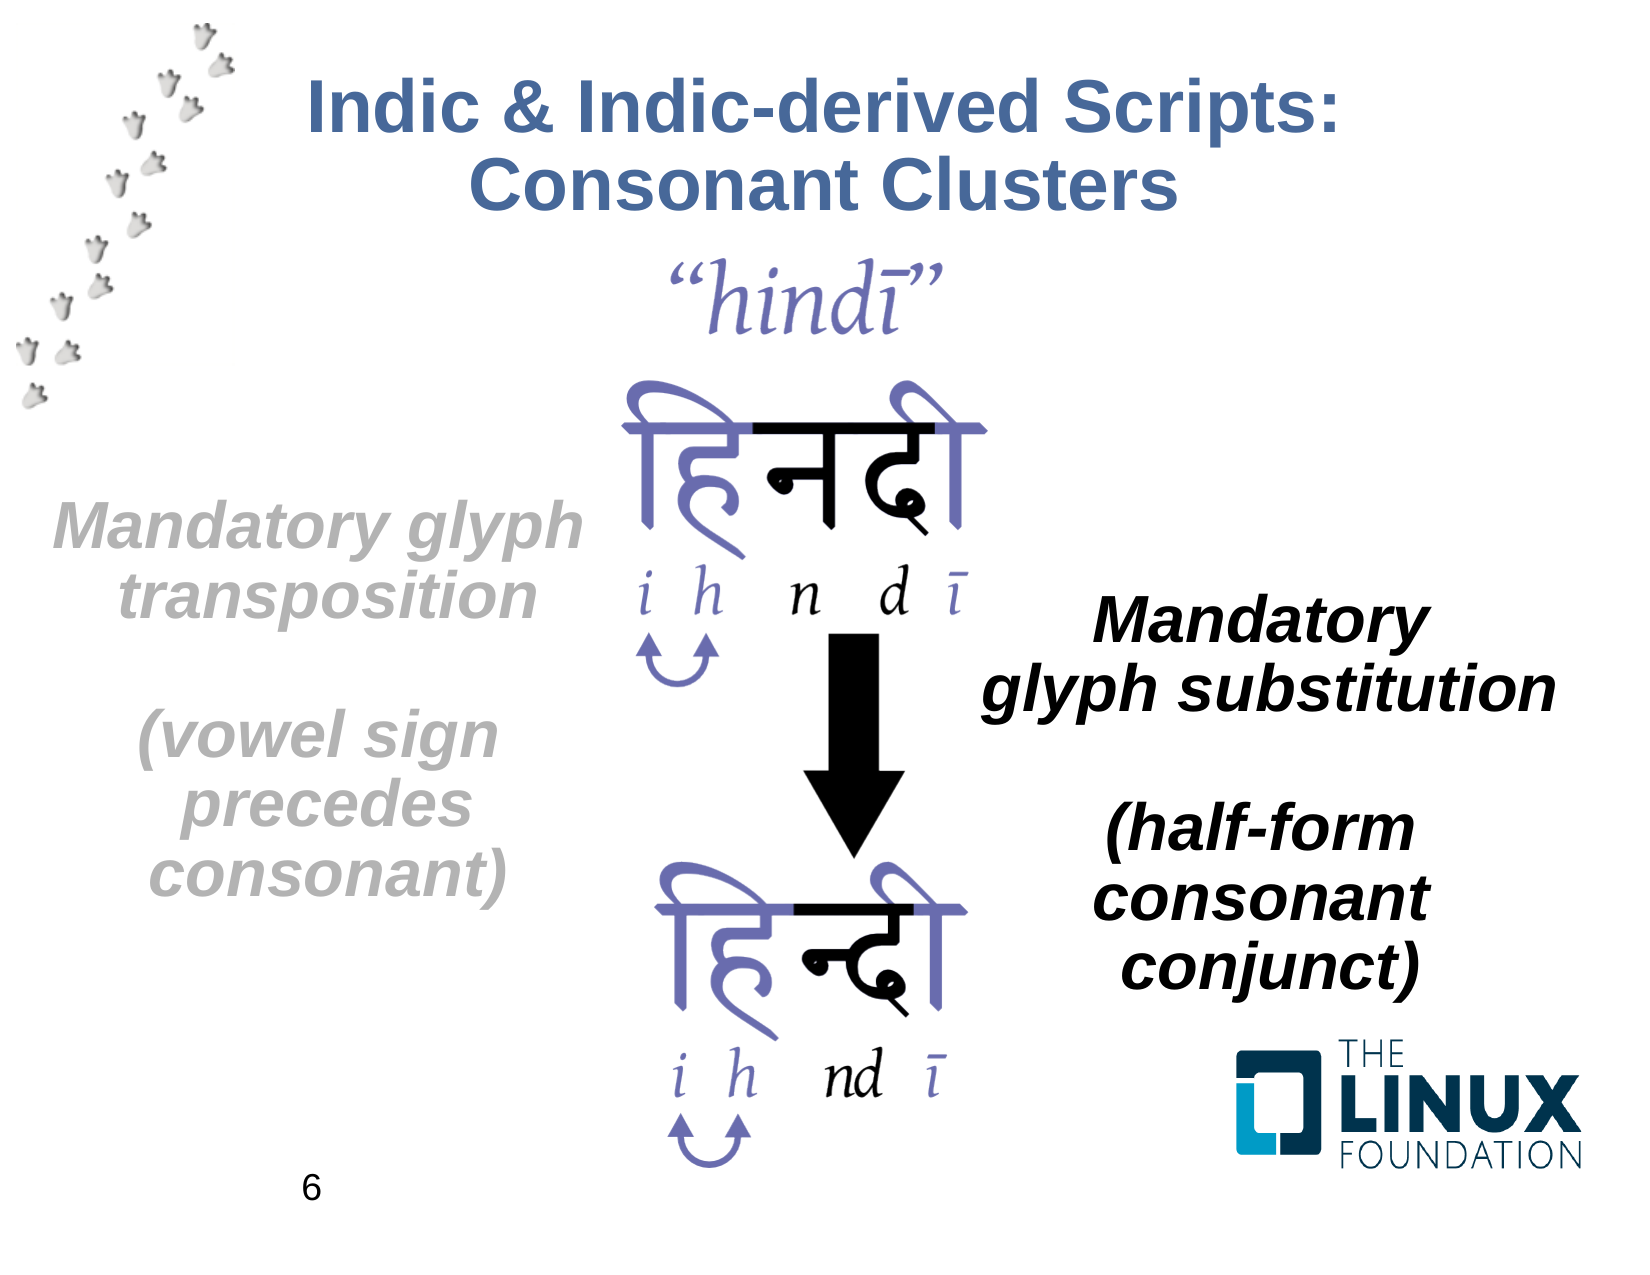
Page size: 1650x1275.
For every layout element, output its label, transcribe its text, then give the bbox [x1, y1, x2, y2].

picture [621, 258, 988, 1168]
picture [1216, 1012, 1613, 1200]
text_box Mandatory glyph substitution (half-form consonant conjunct) [988, 579, 1576, 1017]
picture [16, 23, 235, 430]
text_box Mandatory glyph transposition (vowel sign precedes consonant) [37, 485, 620, 923]
title Indic & Indic-derived Scripts: Consonant Clusters [135, 51, 1515, 245]
text_box [210, 562, 241, 633]
